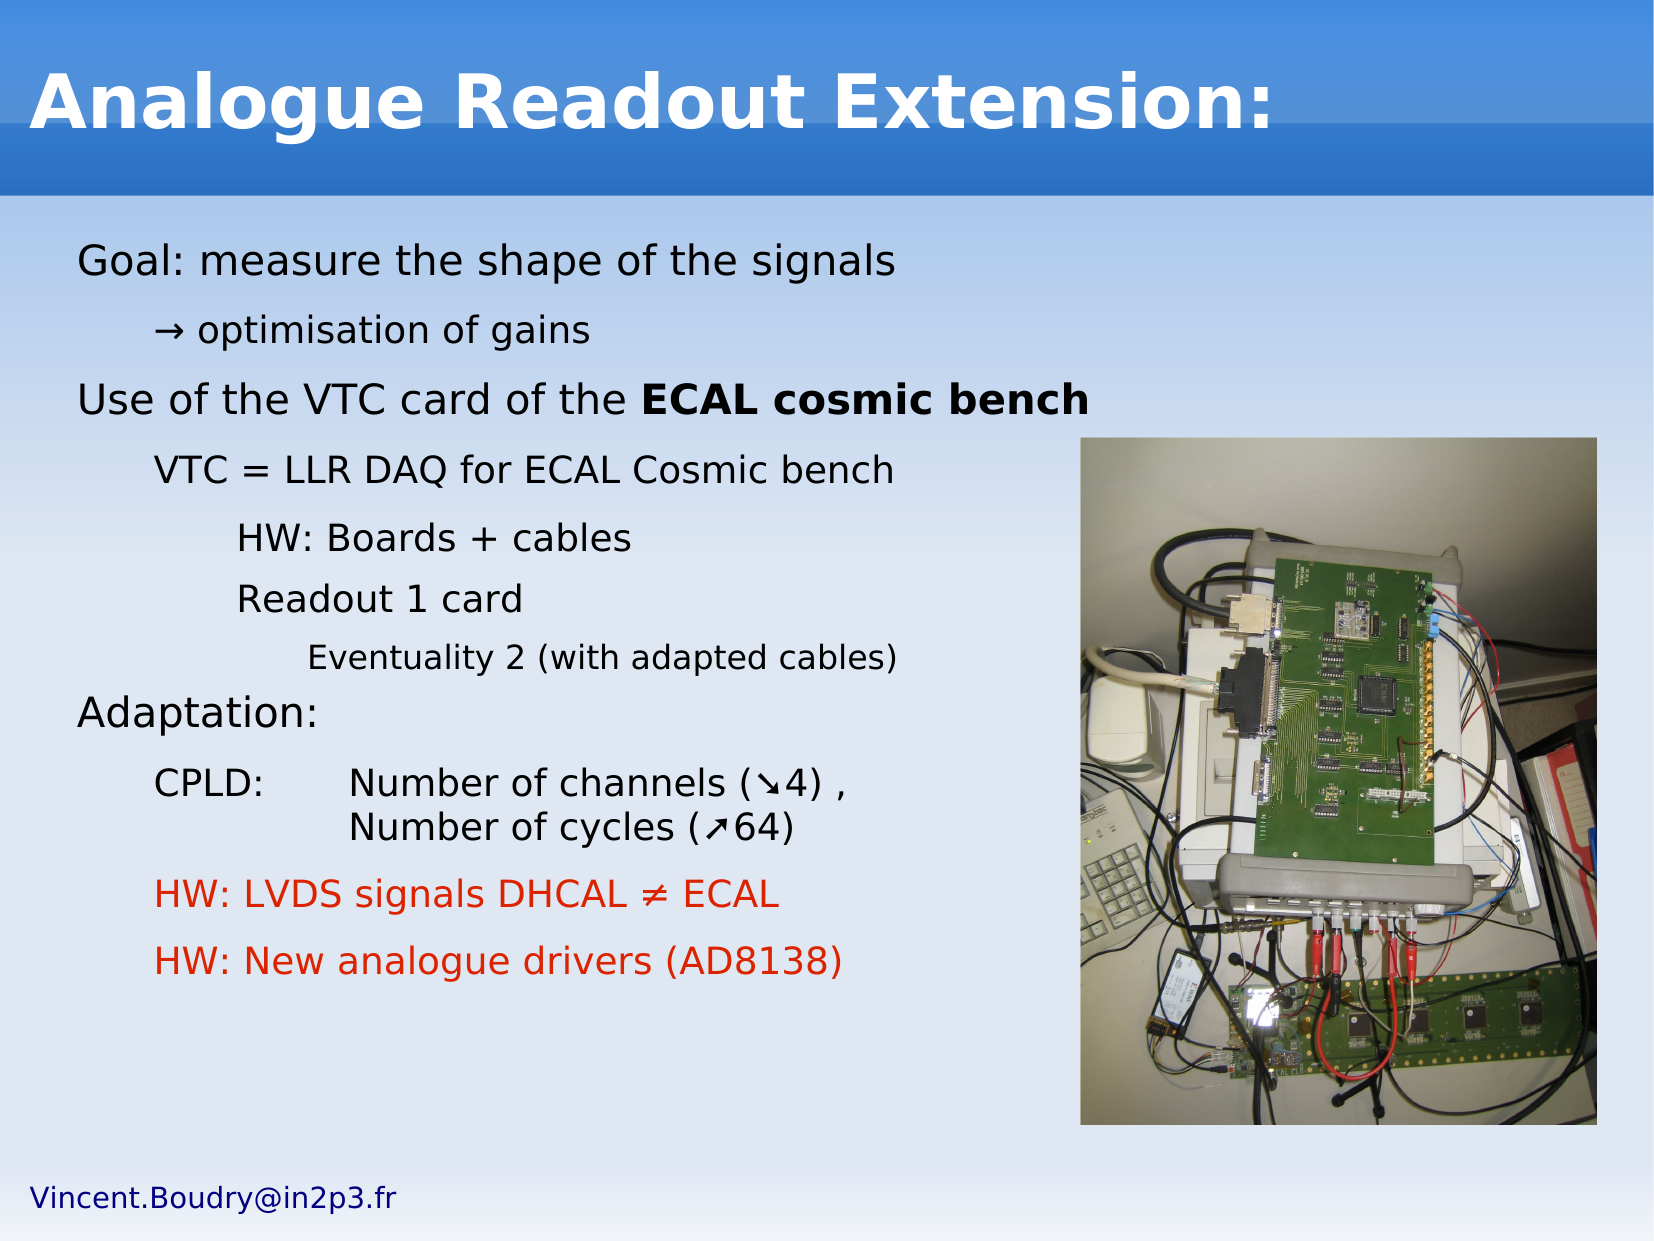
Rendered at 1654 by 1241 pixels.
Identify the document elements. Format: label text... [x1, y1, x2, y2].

title Analogue Readout Extension: [29, 7, 1654, 200]
list Goal: measure the shape of the signals → optimisation of gains Use of the VTC card of the ECAL cosmic bench VTC = LLR DAQ for ECAL Cosmic bench HW: Boards + cables Readout 1 card Eventuality 2 (with adapted cables) Adaptation: CPLD: Number of channels (➘4) , Number of cycles (➚64) HW: LVDS signals DHCAL ≠ ECAL HW: New analogue drivers (AD8138) [59, 236, 1595, 1137]
picture [0, 0, 1654, 1241]
